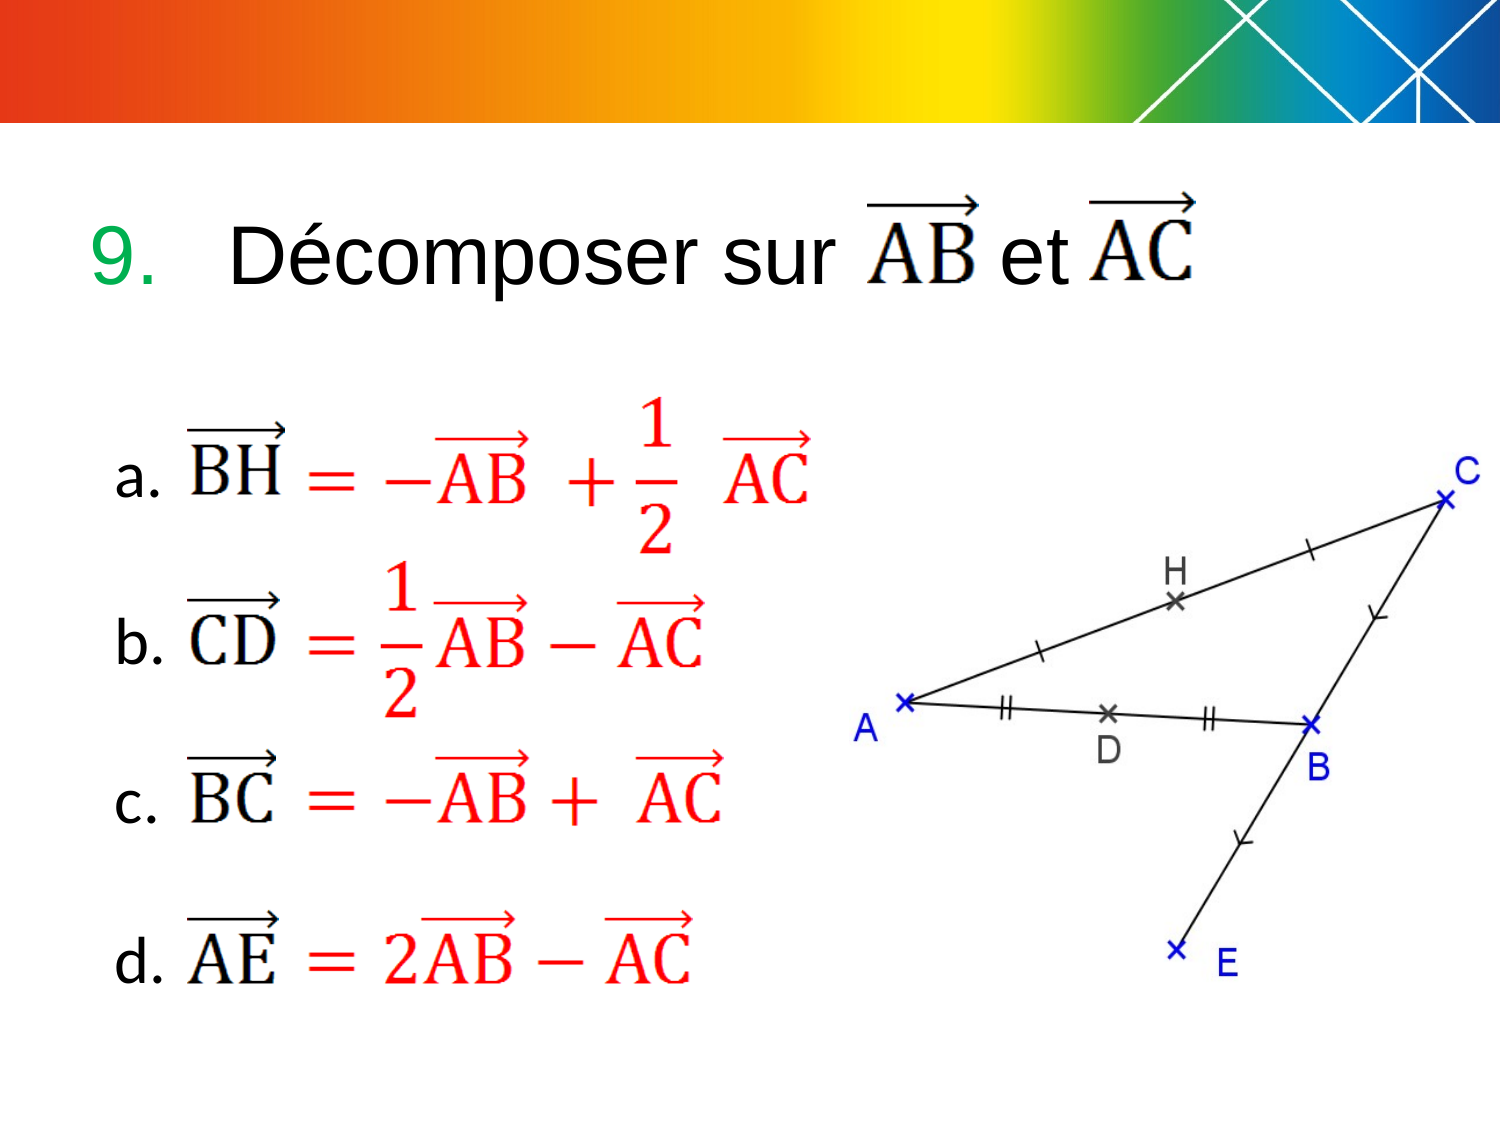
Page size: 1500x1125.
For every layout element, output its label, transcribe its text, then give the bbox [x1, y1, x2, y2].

picture [849, 433, 1500, 986]
picture [187, 410, 285, 525]
picture [304, 738, 724, 853]
picture [187, 899, 279, 1014]
text_box a. b. c. d. [100, 423, 656, 1085]
text_box Décomposer sur et [75, 164, 1500, 339]
picture [187, 738, 276, 853]
picture [304, 386, 811, 733]
picture [0, 0, 1359, 123]
picture [1340, 0, 1500, 123]
picture [1089, 178, 1196, 317]
picture [304, 899, 693, 1014]
picture [187, 580, 280, 695]
picture [867, 181, 979, 320]
